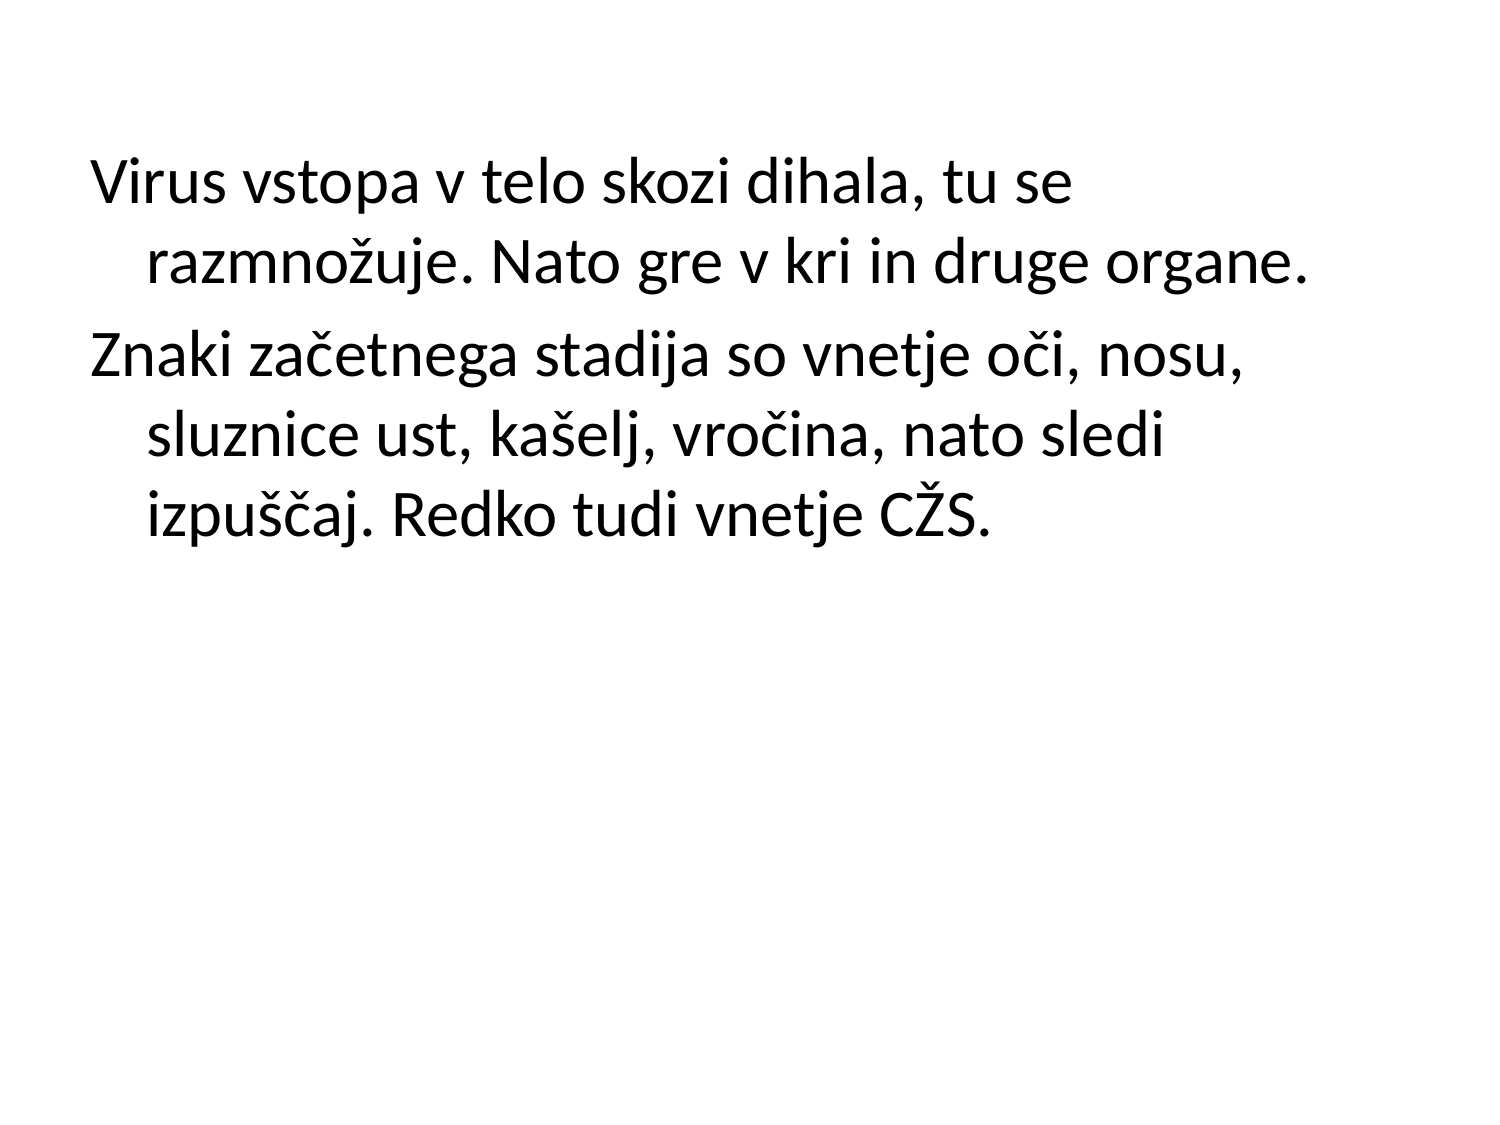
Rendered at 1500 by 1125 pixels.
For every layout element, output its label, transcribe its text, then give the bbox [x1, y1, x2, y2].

list Virus vstopa v telo skozi dihala, tu se razmnožuje. Nato gre v kri in druge organe. Znaki začetnega stadija so vnetje oči, nosu, sluznice ust, kašelj, vročina, nato sledi izpuščaj. Redko tudi vnetje CŽS. [75, 128, 1425, 1005]
